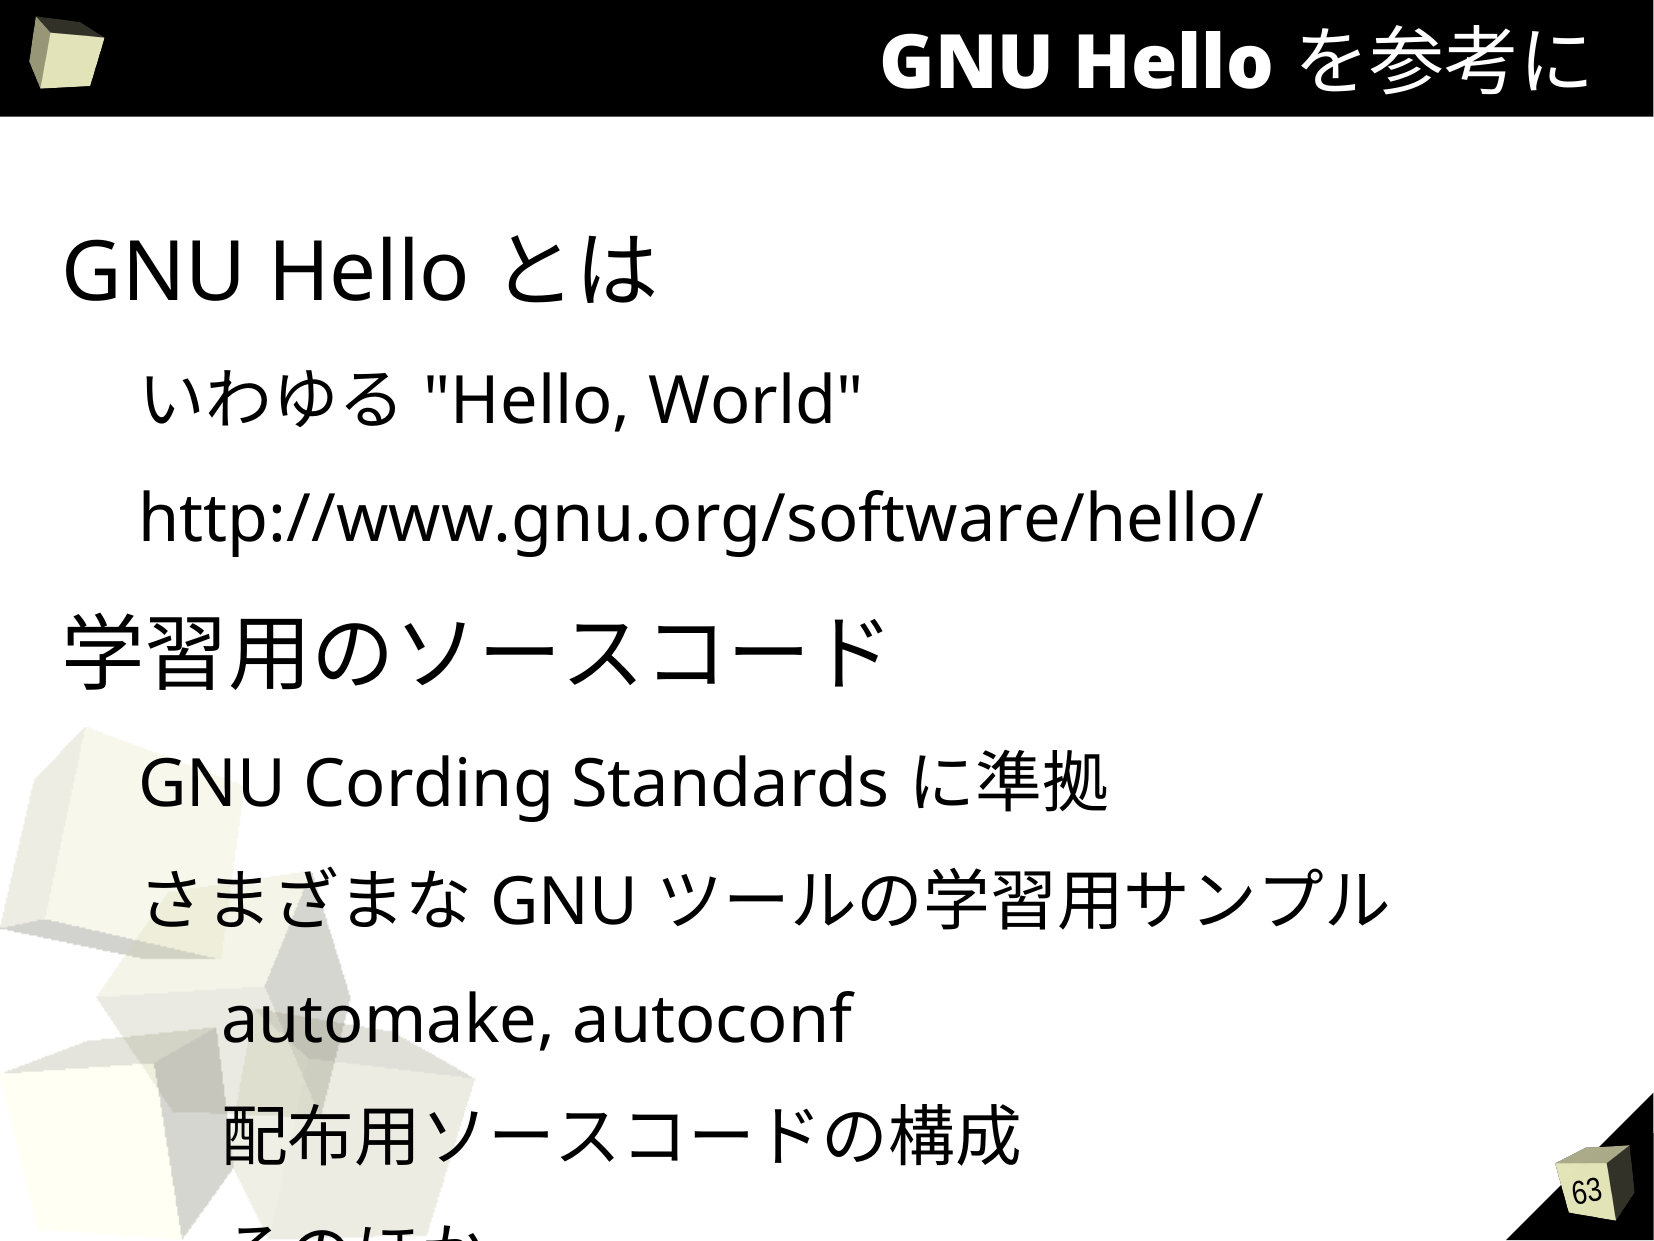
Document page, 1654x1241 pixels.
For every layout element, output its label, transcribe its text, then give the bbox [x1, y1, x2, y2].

picture [306, 1235, 319, 1241]
picture [0, 726, 477, 1241]
title GNU Helloを参考に [118, 0, 1595, 119]
list GNU Helloとは いわゆる"Hello, World" http://www.gnu.org/software/hello/ 学習用のソースコード GNU Cording Standardsに準拠 さまざまなGNUツールの学習用サンプル automake, autoconf 配布用ソースコードの構成 そのほか メッセージ国際化(gettext) テストケース オンラインマニュアル [44, 177, 1611, 1214]
picture [323, 1235, 337, 1241]
